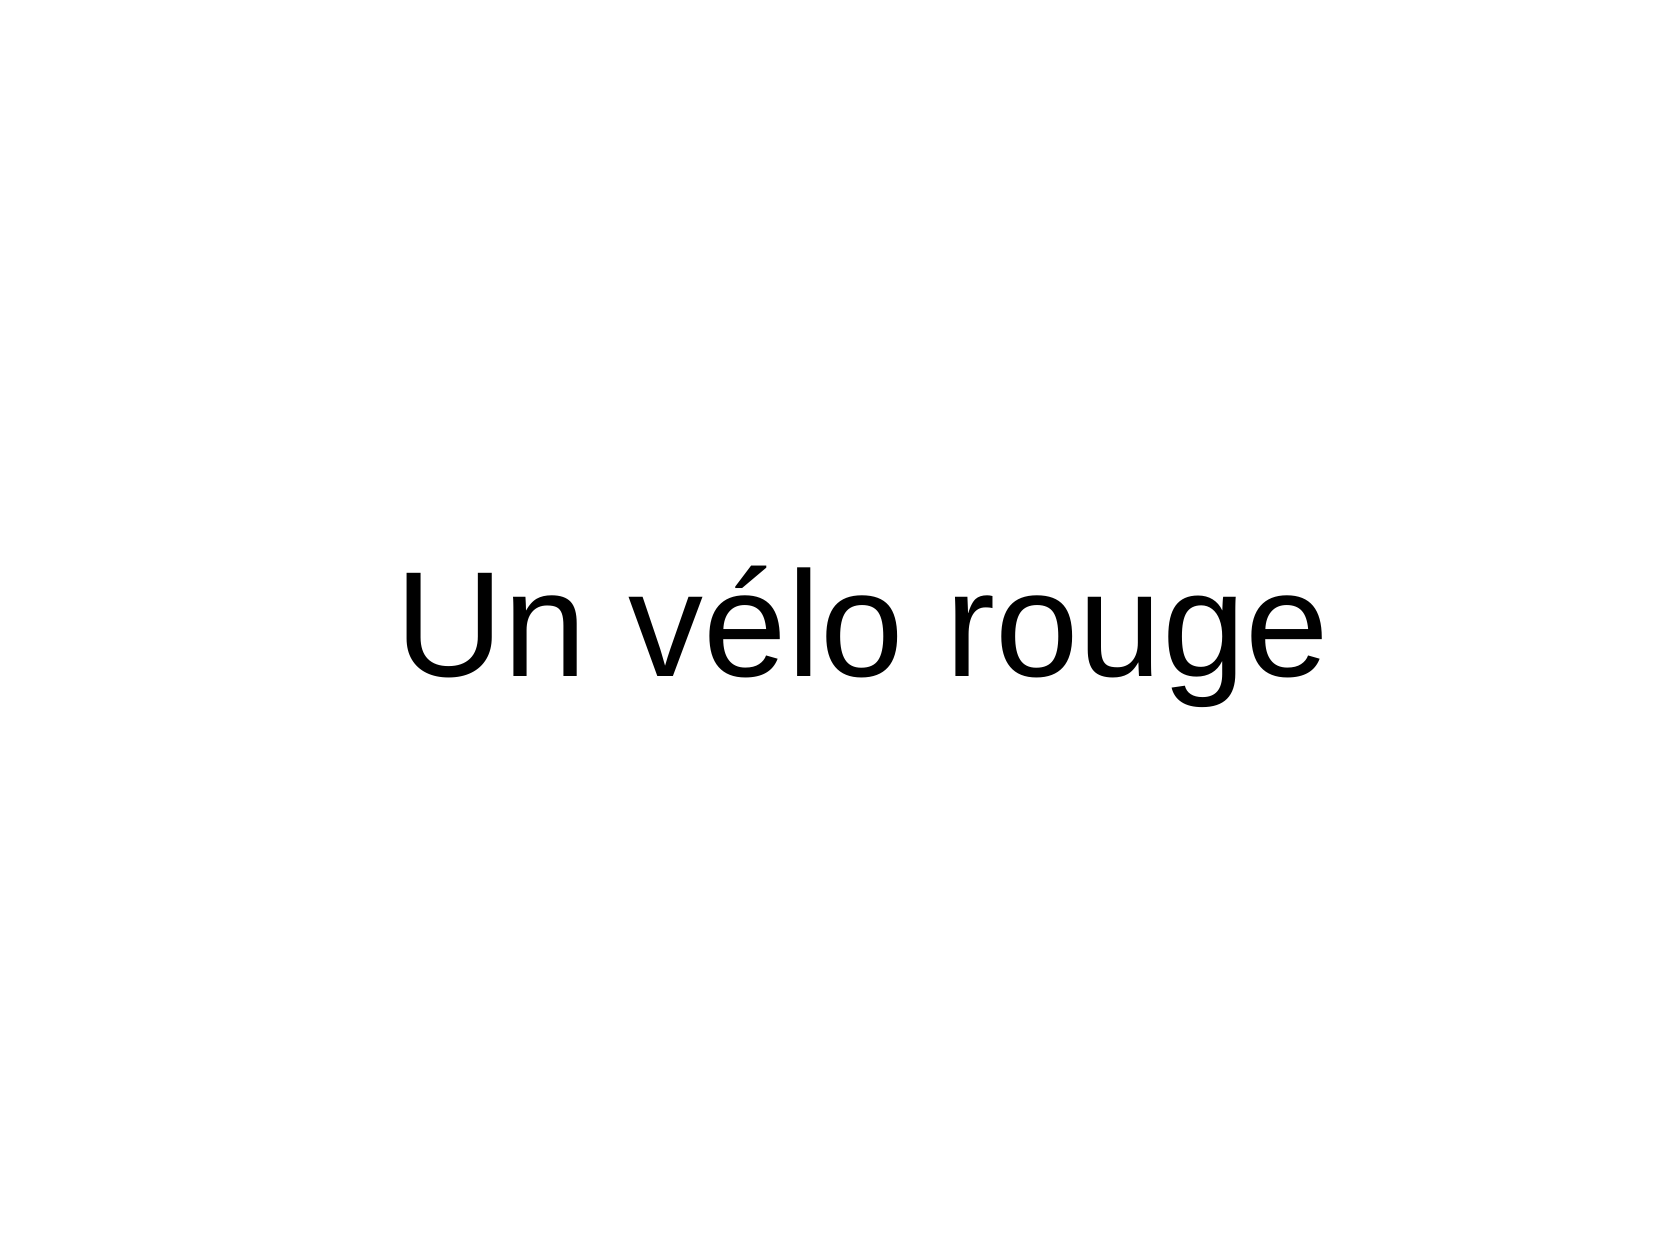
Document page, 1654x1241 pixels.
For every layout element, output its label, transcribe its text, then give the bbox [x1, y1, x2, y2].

text_box Un vélo rouge [380, 533, 1506, 717]
